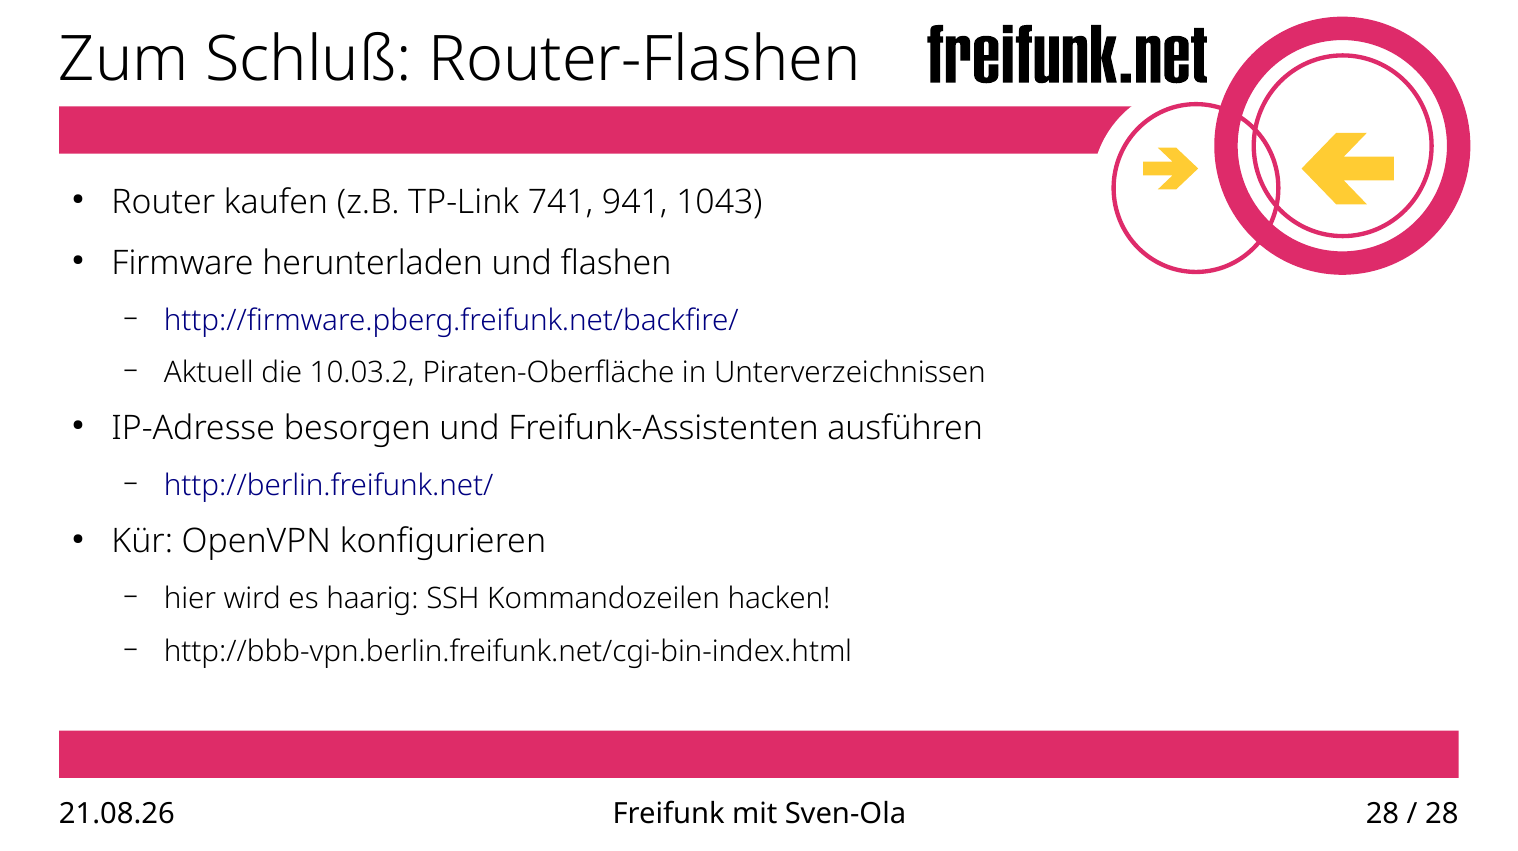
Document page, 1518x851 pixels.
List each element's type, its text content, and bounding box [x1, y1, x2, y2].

list Router kaufen (z.B. TP-Link 741, 941, 1043) Firmware herunterladen und flashen http://firmware.pberg.freifunk.net/backfire/ Aktuell die 10.03.2, Piraten-Oberfläche in Unterverzeichnissen IP-Adresse besorgen und Freifunk-Assistenten ausführen http://berlin.freifunk.net/ Kür: OpenVPN konfigurieren hier wird es haarig: SSH Kommandozeilen hacken! http://bbb-vpn.berlin.freifunk.net/cgi-bin-index.html [59, 177, 1459, 671]
title Zum Schluß: Router-Flashen [59, 20, 910, 92]
